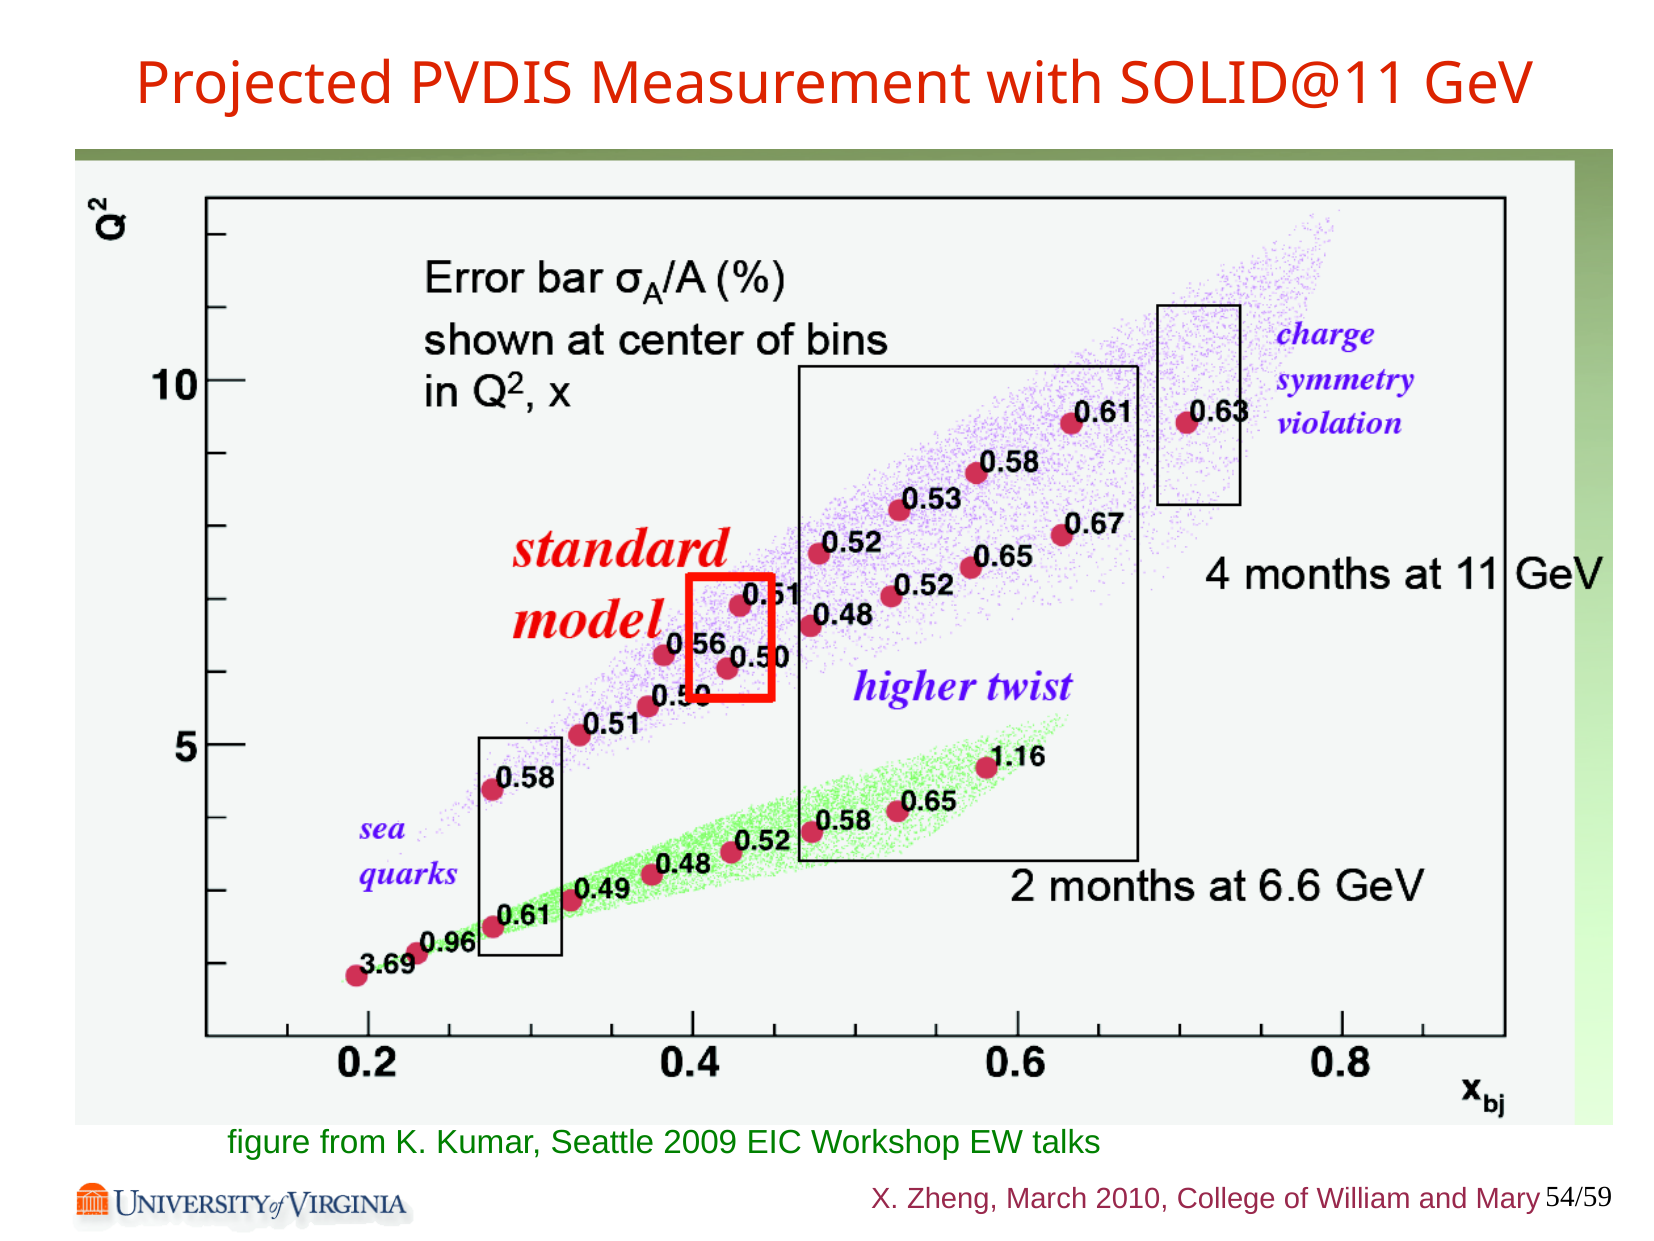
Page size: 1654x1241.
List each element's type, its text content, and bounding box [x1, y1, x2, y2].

picture [53, 1165, 427, 1241]
text_box figure from K. Kumar, Seattle 2009 EIC Workshop EW talks [212, 1115, 1117, 1181]
text_box Projected PVDIS Measurement with SOLID@11 GeV [84, 37, 1585, 124]
picture [75, 149, 1613, 1126]
